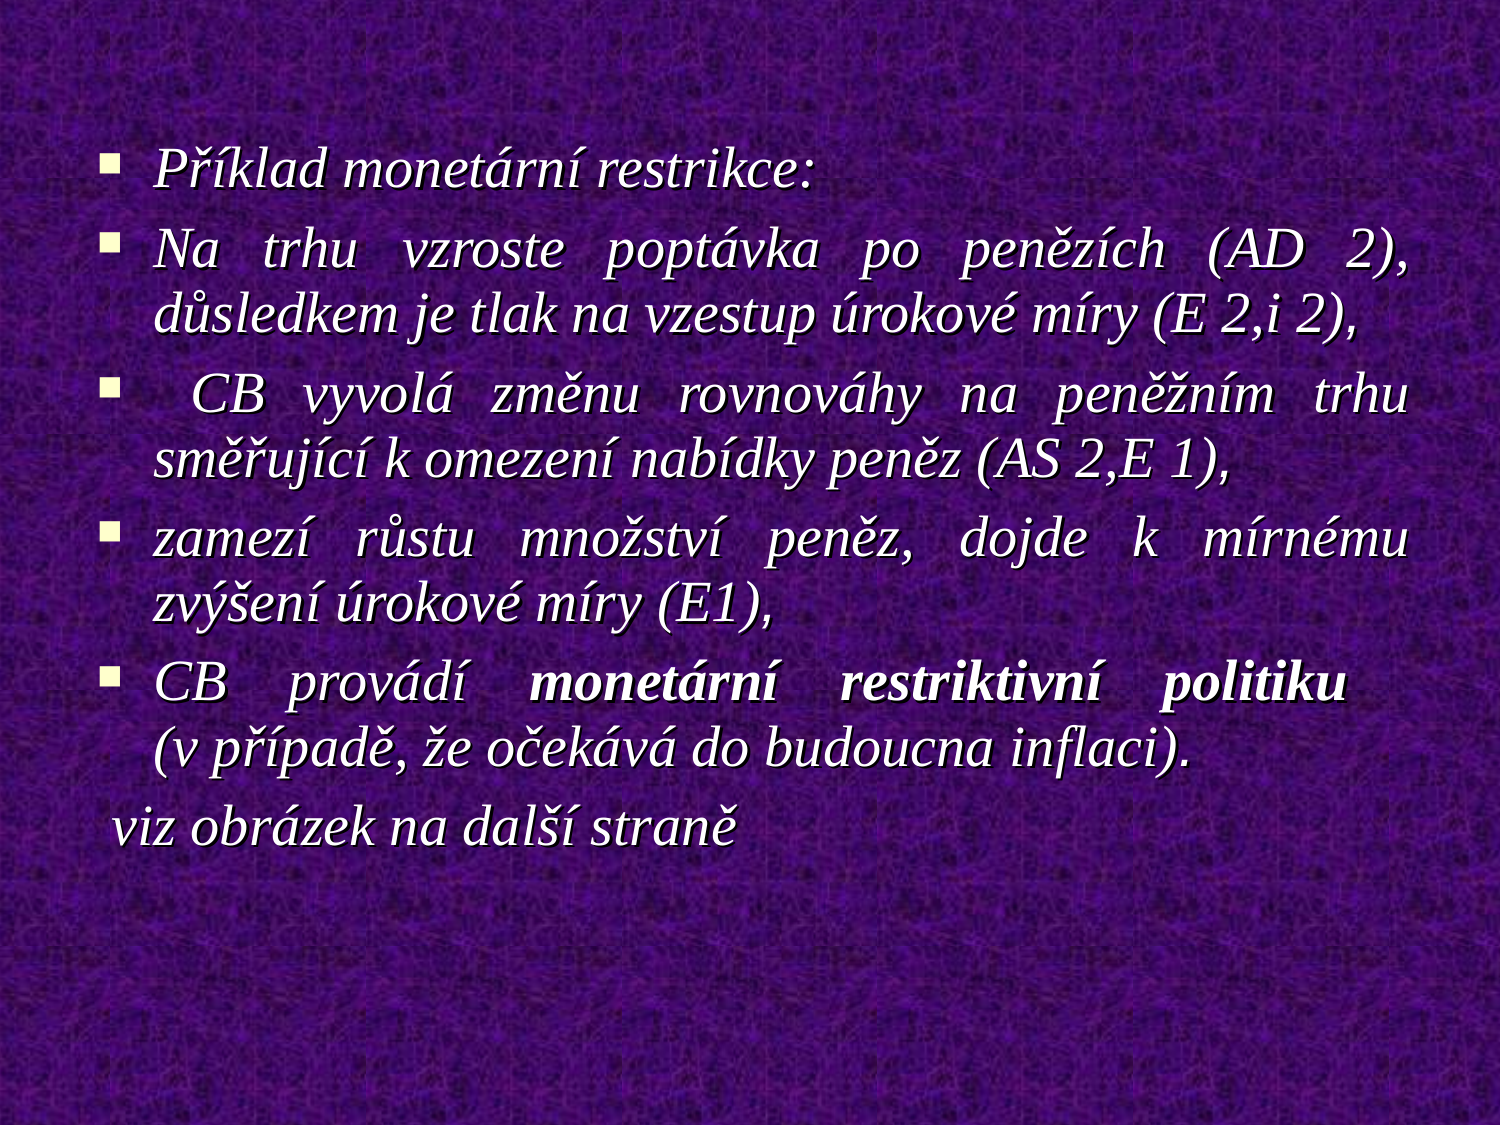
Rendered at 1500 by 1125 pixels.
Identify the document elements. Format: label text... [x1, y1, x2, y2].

picture [0, 0, 1500, 1125]
list Příklad monetární restrikce: Na trhu vzroste poptávka po penězích (AD 2), důsledkem je tlak na vzestup úrokové míry (E 2,i 2), CB vyvolá změnu rovnováhy na peněžním trhu směřující k omezení nabídky peněz (AS 2,E 1), zamezí růstu množství peněz, dojde k mírnému zvýšení úrokové míry (E1), CB provádí monetární restriktivní politiku (v případě, že očekává do budoucna inflaci). viz obrázek na další straně [81, 58, 1425, 1125]
